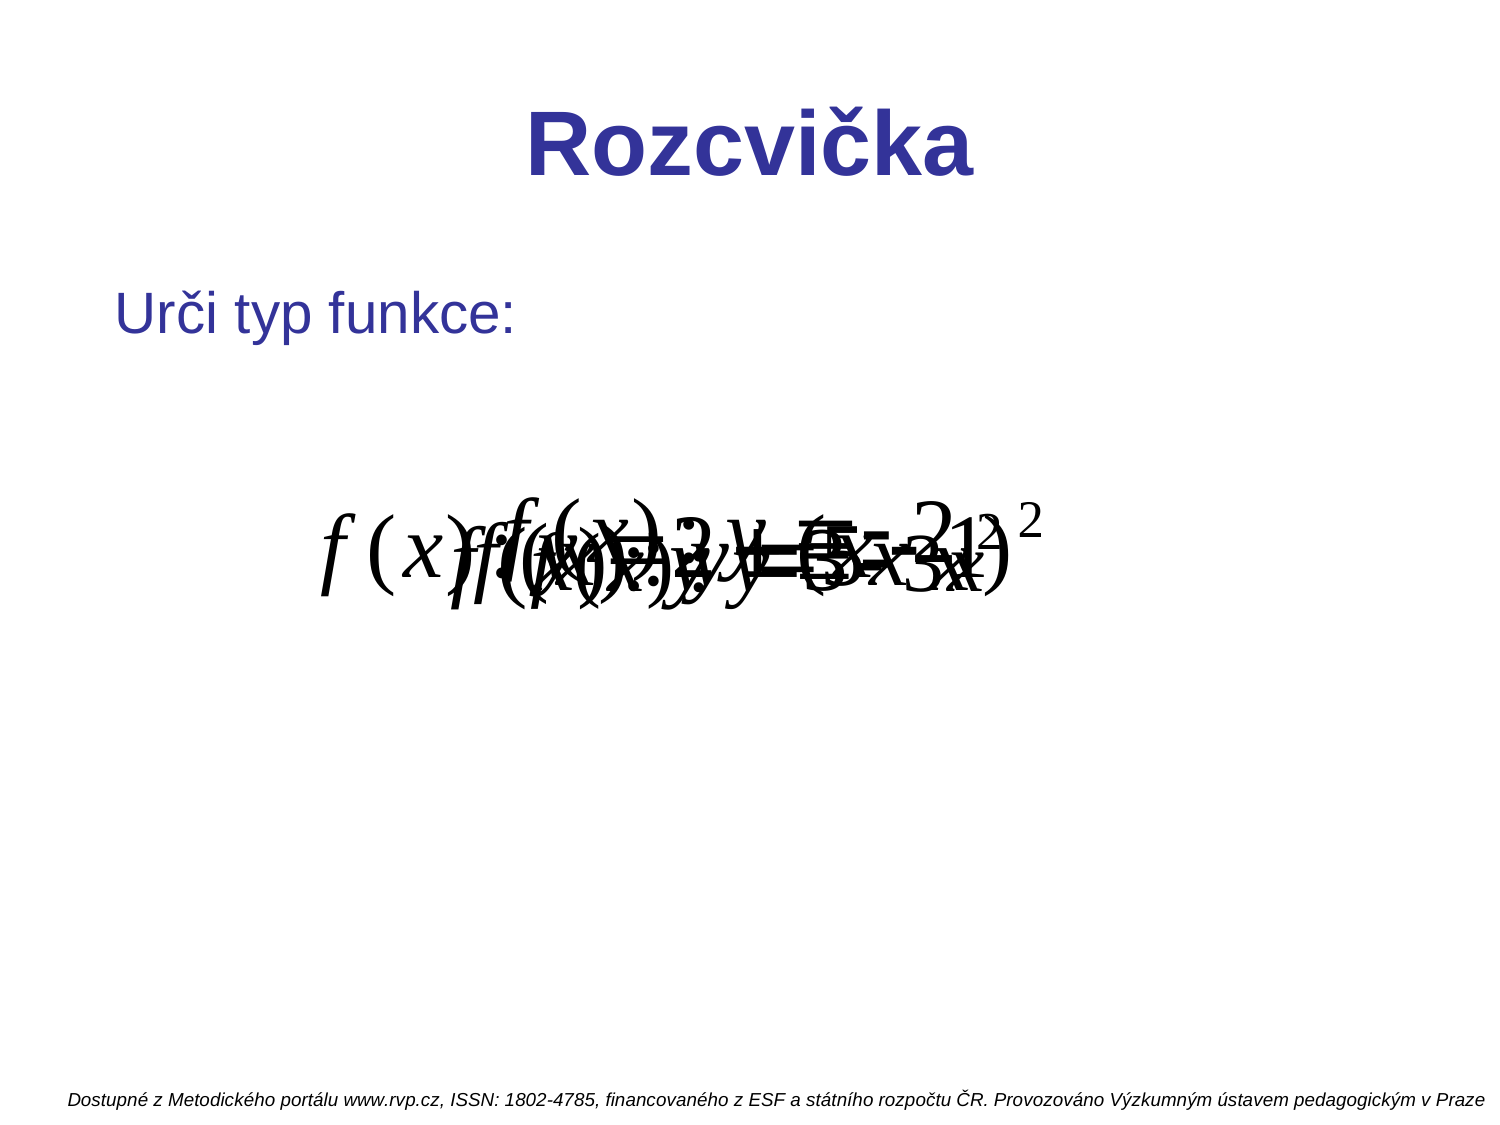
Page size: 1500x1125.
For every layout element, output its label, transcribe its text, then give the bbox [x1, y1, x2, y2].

title Rozcvička [75, 45, 1426, 233]
text_box Urči typ funkce: [64, 267, 1483, 353]
chart [289, 478, 1059, 629]
text_box Dostupné z Metodického portálu www.rvp.cz, ISSN: 1802-4785, financovaného z ESF a státního rozpočtu ČR. Provozováno Výzkumným ústavem pedagogickým v Praze [52, 1080, 1500, 1118]
